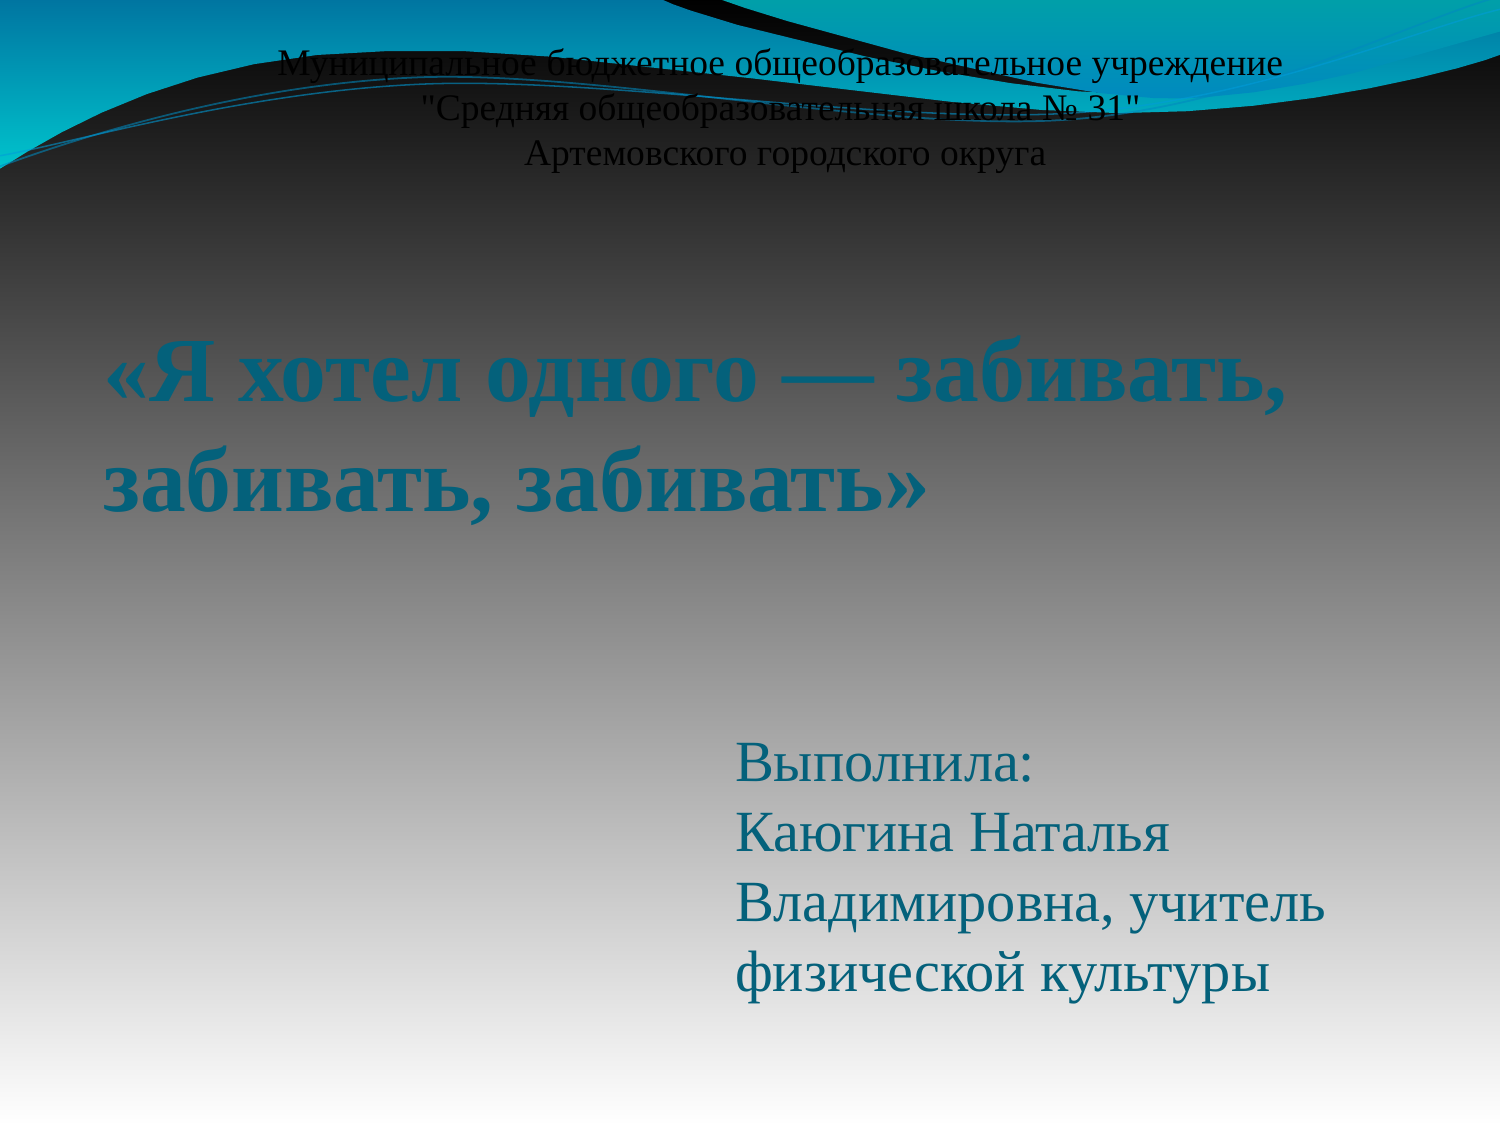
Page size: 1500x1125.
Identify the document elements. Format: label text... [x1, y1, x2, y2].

subtitle Выполнила: Каюгина Наталья Владимировна, учитель физической культуры [720, 716, 1394, 1004]
title «Я хотел одного — забивать, забивать, забивать» [88, 302, 1377, 603]
text_box Муниципальное бюджетное общеобразовательное учреждение "Средняя общеобразовательная школа № 31" Артемовского городского округа [112, 30, 1459, 226]
